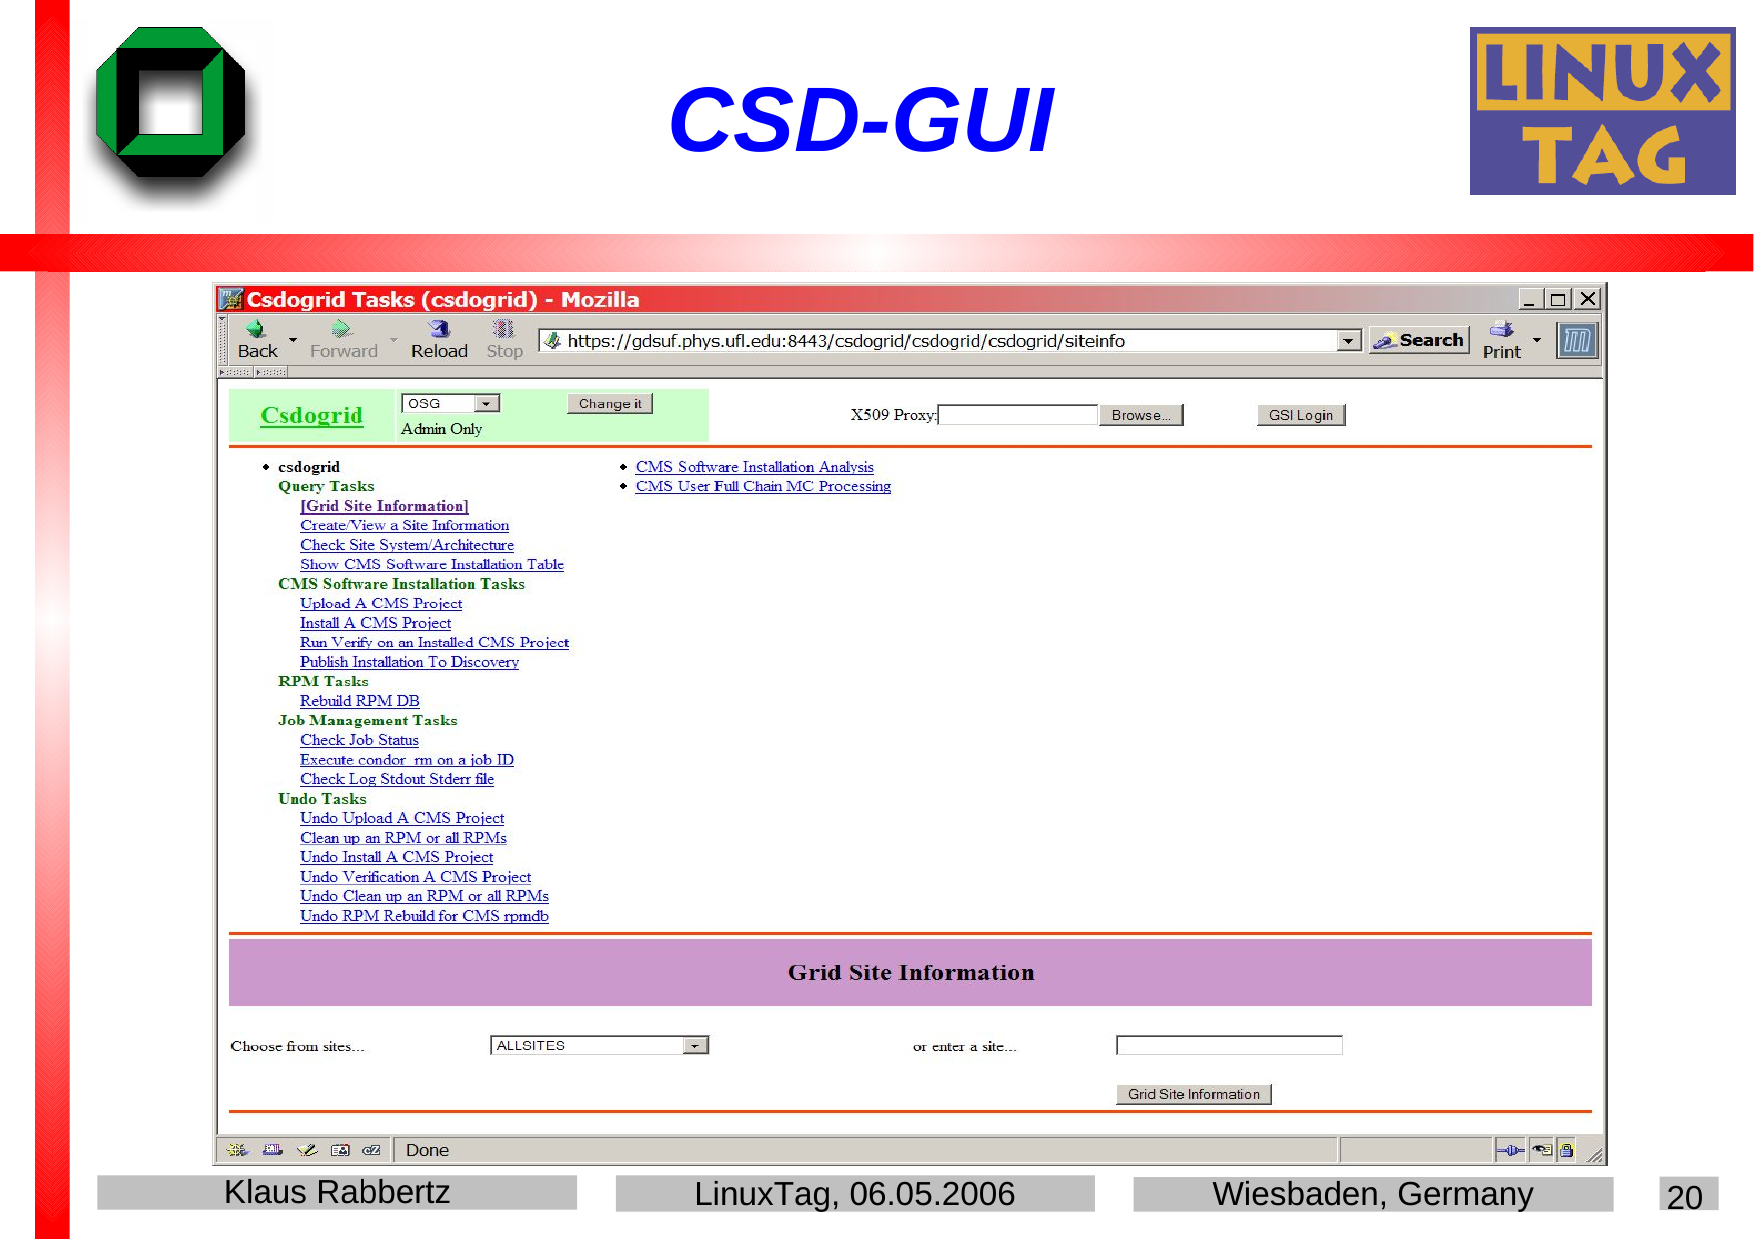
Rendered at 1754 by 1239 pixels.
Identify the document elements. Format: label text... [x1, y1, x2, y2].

picture [212, 282, 1608, 1167]
title CSD-GUI [267, 15, 1455, 223]
picture [71, 19, 267, 223]
picture [1470, 27, 1736, 195]
